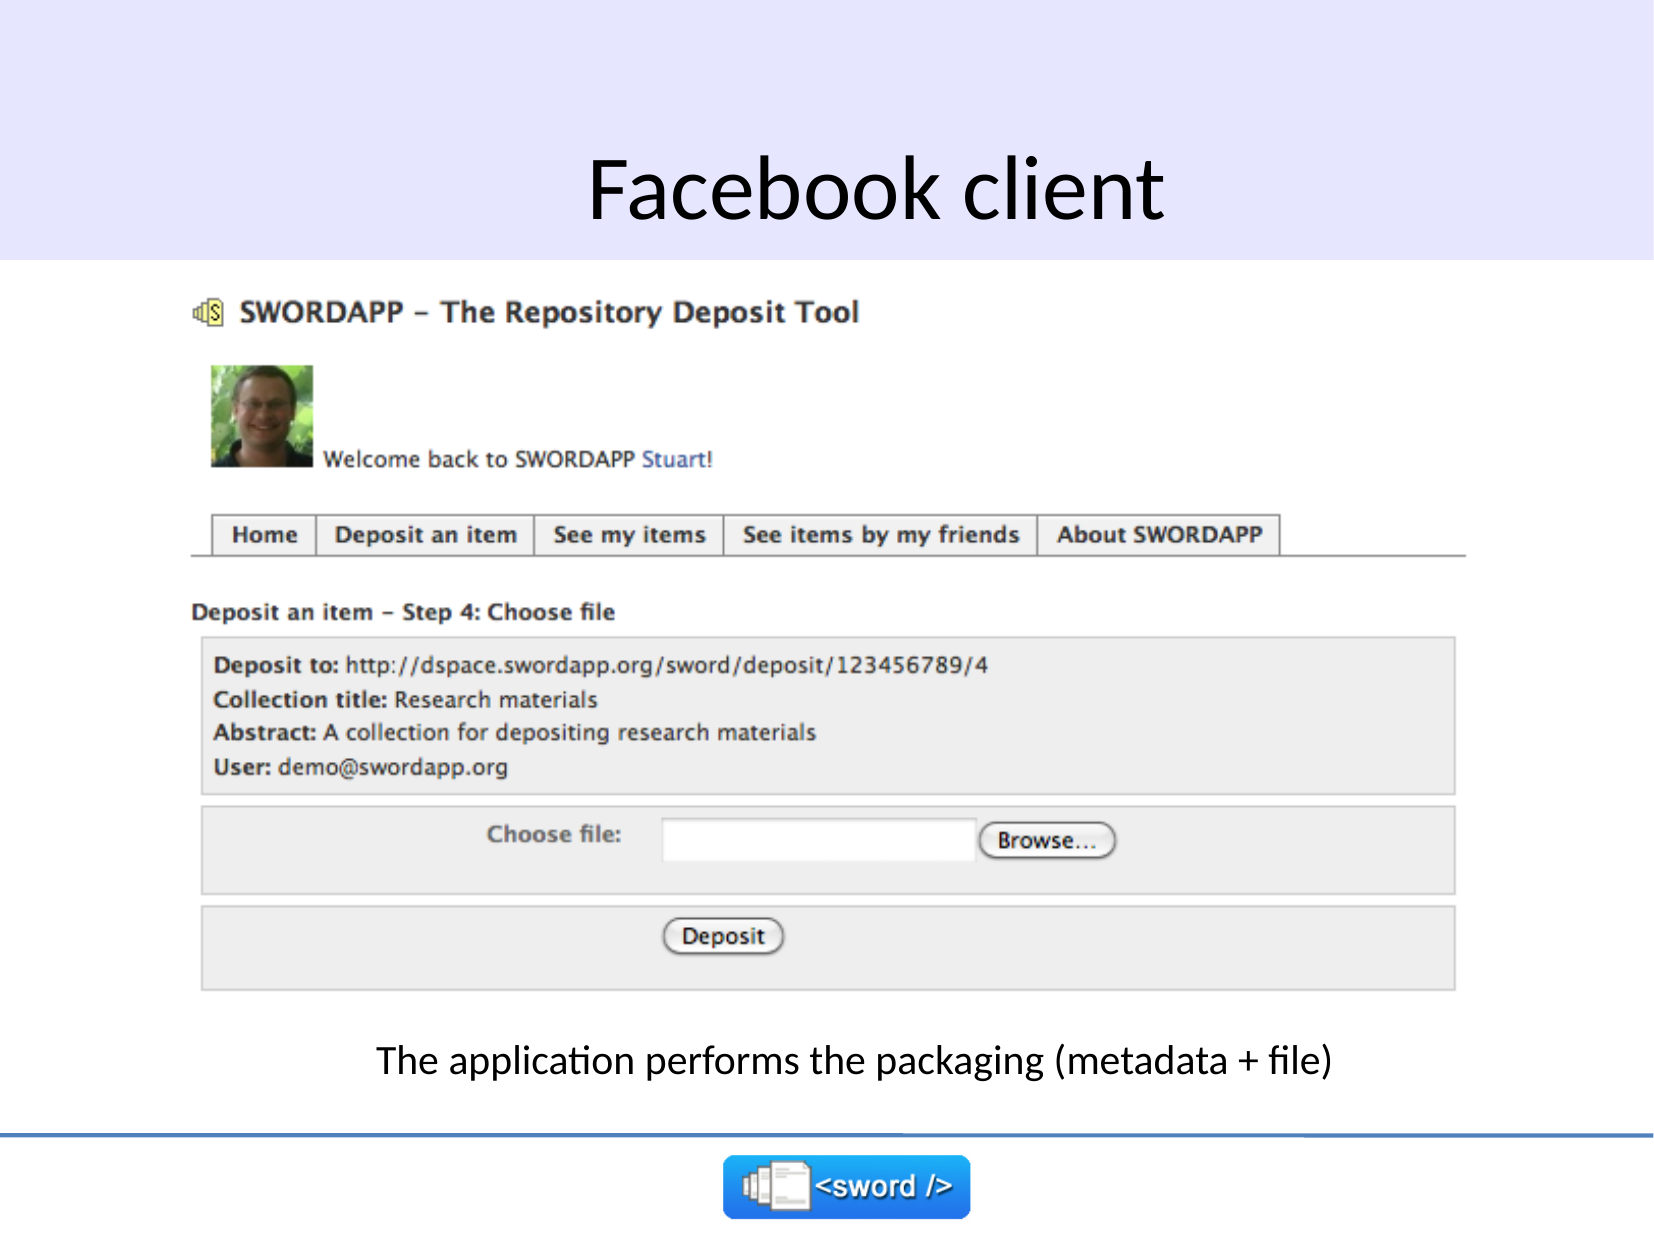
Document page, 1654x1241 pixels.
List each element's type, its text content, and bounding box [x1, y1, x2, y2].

picture [722, 1154, 973, 1223]
text_box The application performs the packaging (metadata + file) [361, 1025, 1349, 1091]
picture [175, 266, 1491, 1026]
text_box Facebook client [506, 143, 1249, 251]
